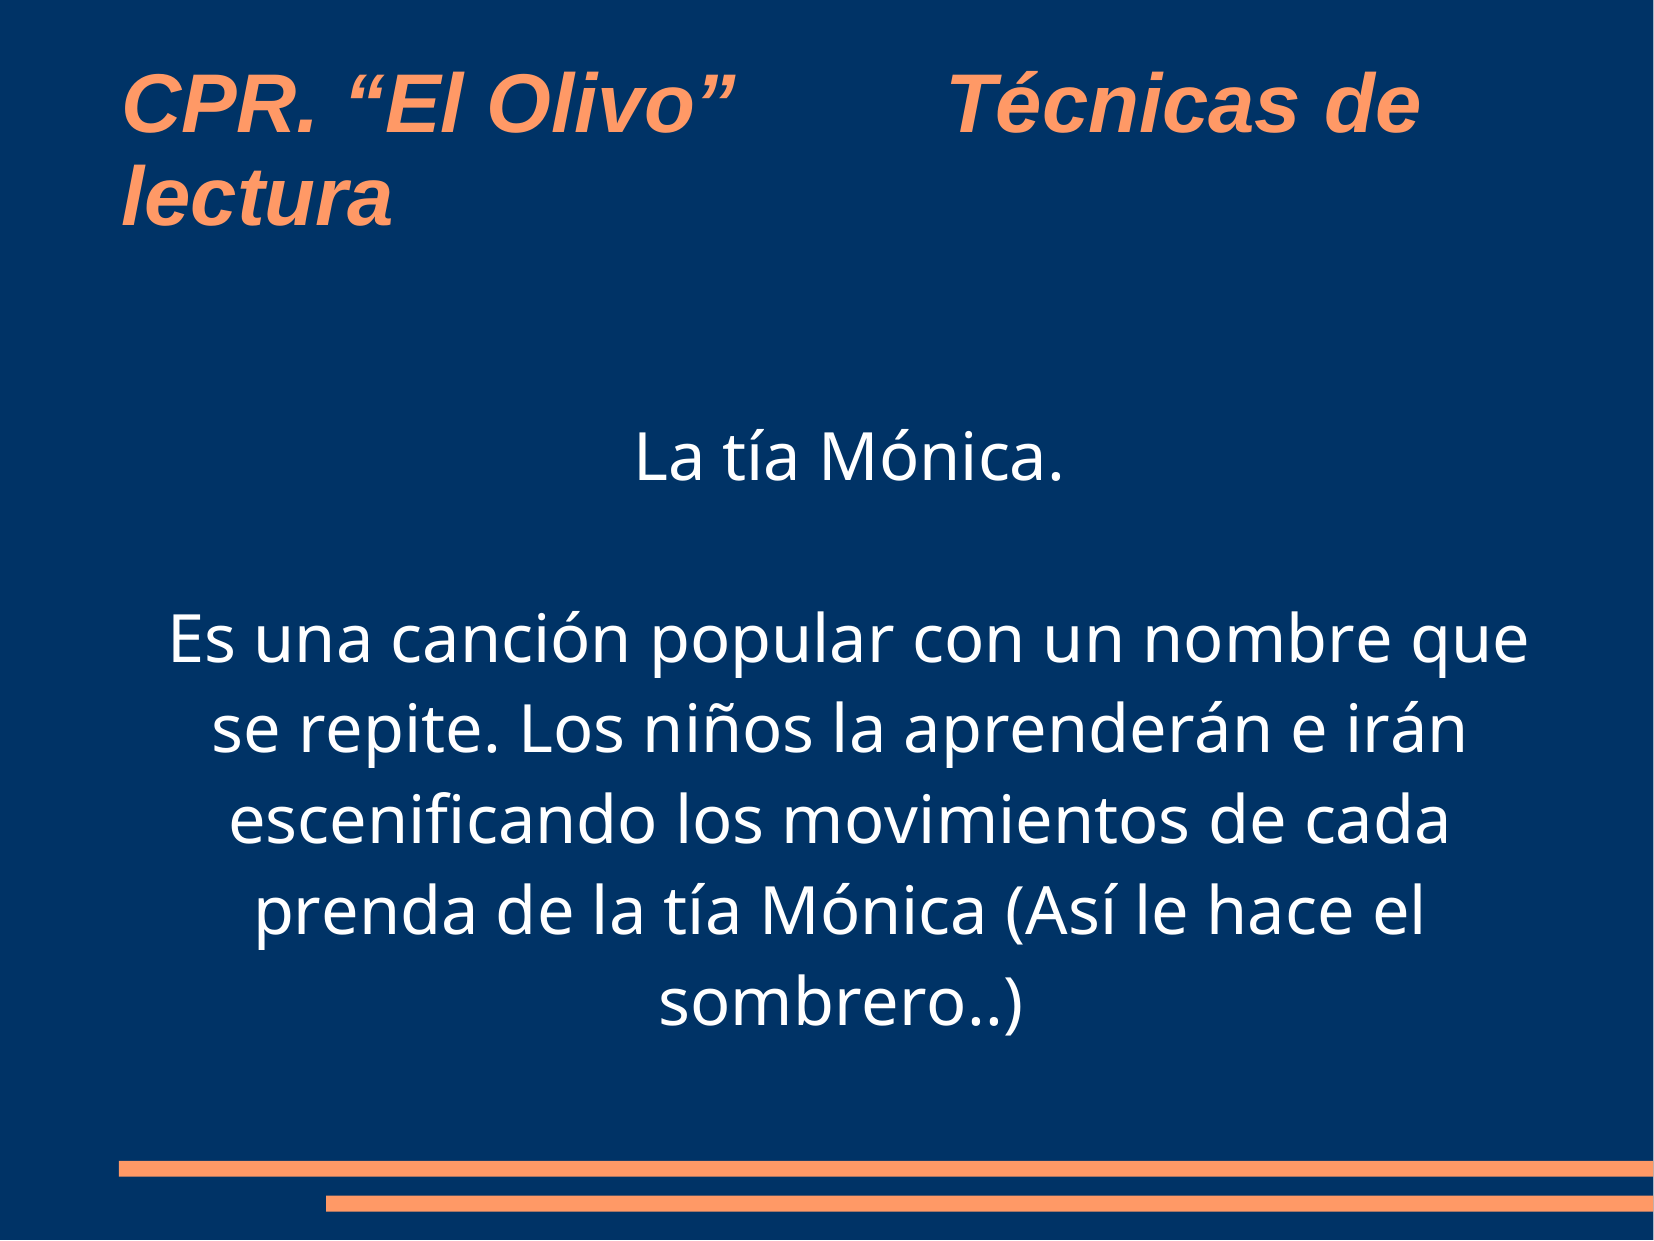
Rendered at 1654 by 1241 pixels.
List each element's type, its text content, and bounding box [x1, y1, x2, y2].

subtitle La tía Mónica. Es una canción popular con un nombre que se repite. Los niños la aprenderán e irán escenificando los movimientos de cada prenda de la tía Mónica (Así le hace el sombrero..) [121, 322, 1561, 1132]
title CPR. “El Olivo” Técnicas de lectura [121, 46, 1534, 254]
